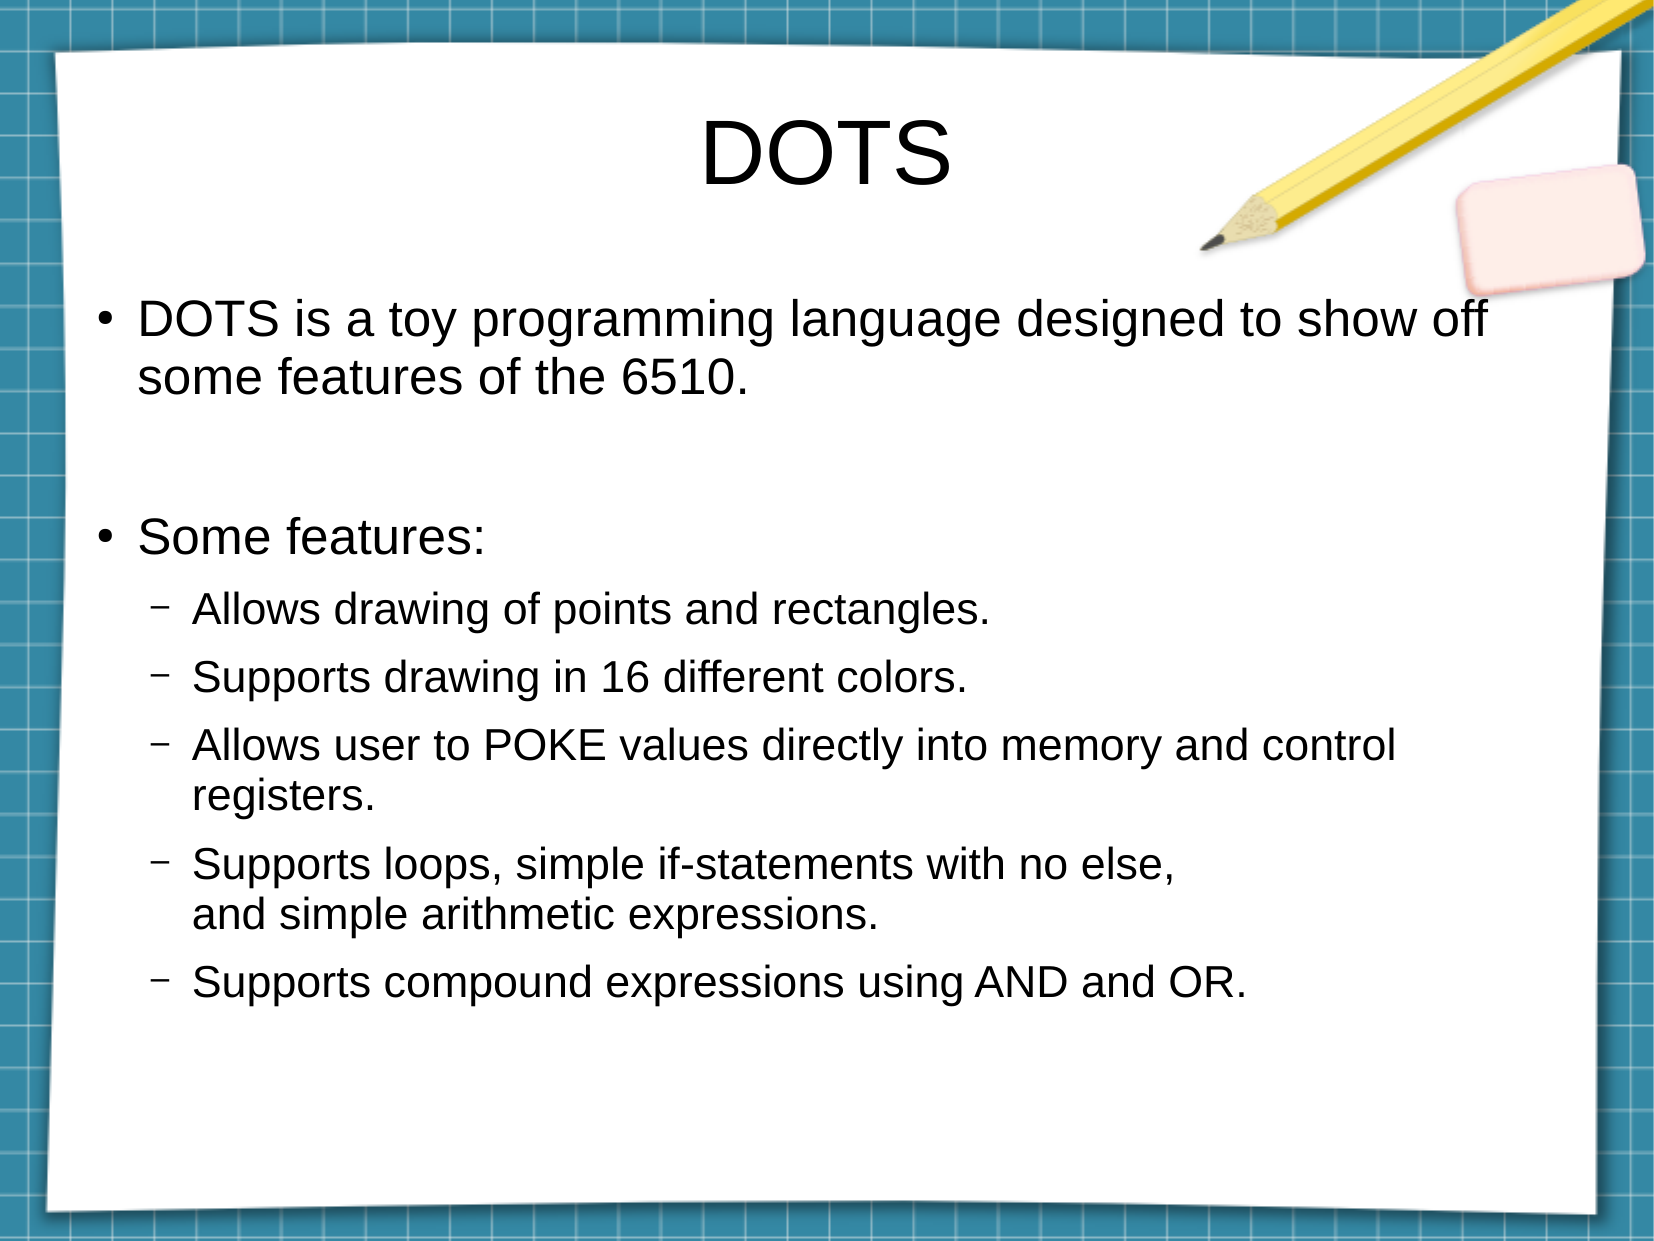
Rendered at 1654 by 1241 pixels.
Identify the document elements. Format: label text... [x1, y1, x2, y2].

picture [0, 0, 1654, 1241]
list DOTS is a toy programming language designed to show off some features of the 6510. Some features: Allows drawing of points and rectangles. Supports drawing in 16 different colors. Allows user to POKE values directly into memory and control registers. Supports loops, simple if-statements with no else, and simple arithmetic expressions. Supports compound expressions using AND and OR. [82, 290, 1571, 1010]
title DOTS [82, 49, 1571, 257]
